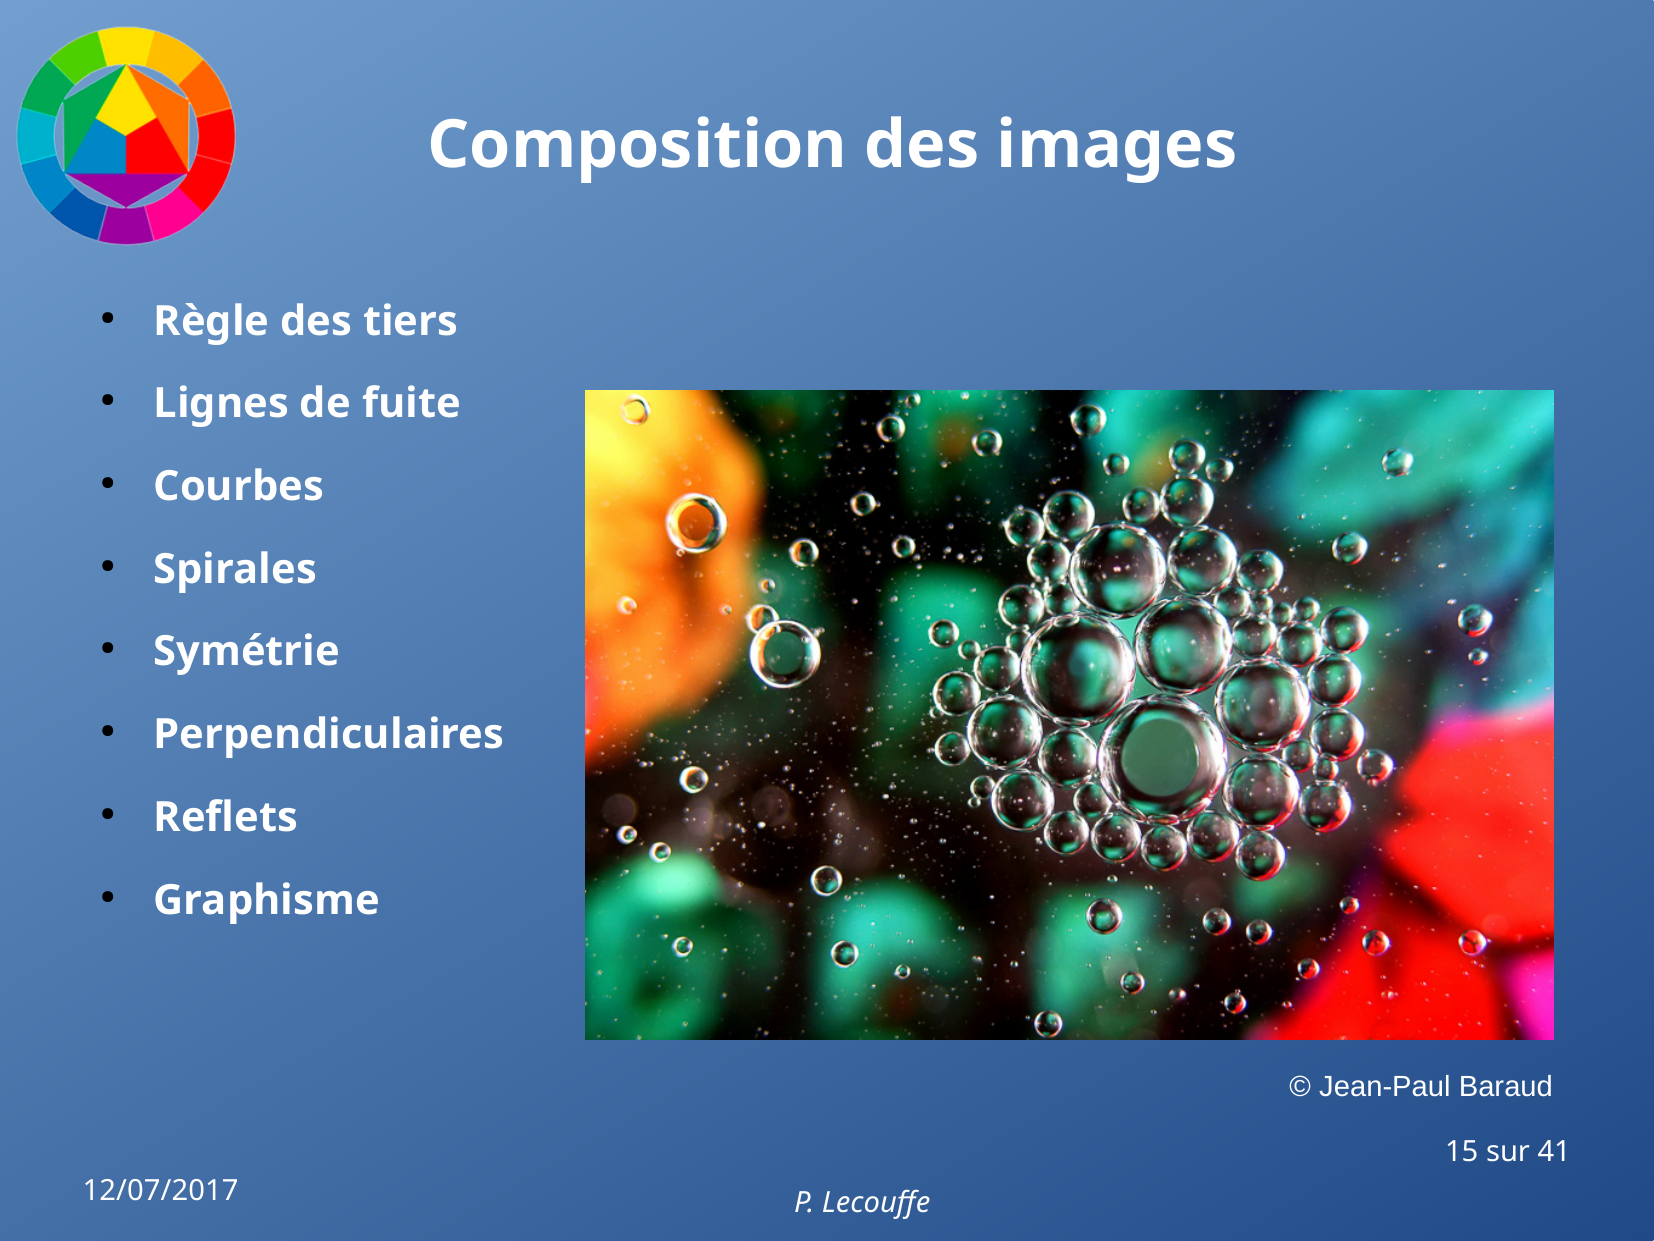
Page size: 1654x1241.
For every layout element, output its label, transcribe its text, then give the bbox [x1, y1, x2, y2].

list Règle des tiers Lignes de fuite Courbes Spirales Symétrie Perpendiculaires Reflets Graphisme [82, 290, 1571, 1058]
picture [585, 390, 1554, 1040]
picture [6, 22, 249, 252]
title Composition des images [236, 58, 1430, 225]
text_box © Jean-Paul Baraud [1266, 1062, 1577, 1111]
